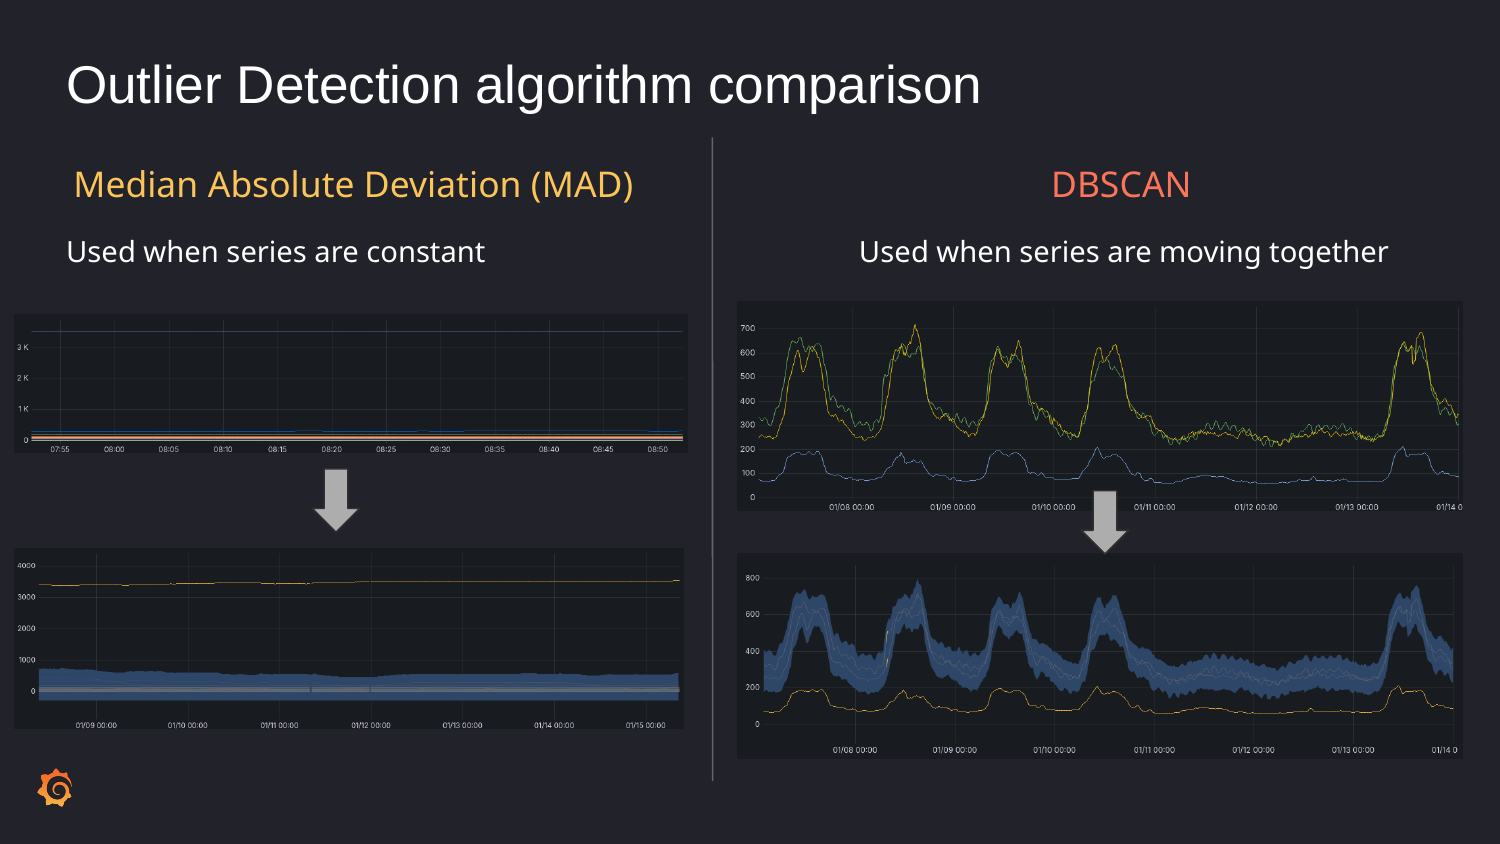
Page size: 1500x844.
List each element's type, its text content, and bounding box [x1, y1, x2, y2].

text_box Median Absolute Deviation (MAD) [51, 142, 656, 225]
text_box [312, 468, 360, 533]
picture [737, 301, 1463, 511]
text_box DBSCAN [818, 142, 1424, 225]
picture [737, 553, 1463, 759]
text_box Used when series are moving together [843, 224, 1414, 277]
picture [37, 768, 72, 807]
title Outlier Detection algorithm comparison [51, 35, 1449, 130]
text_box Used when series are constant [51, 224, 621, 277]
text_box [1081, 490, 1129, 554]
picture [14, 314, 688, 453]
picture [14, 548, 684, 729]
